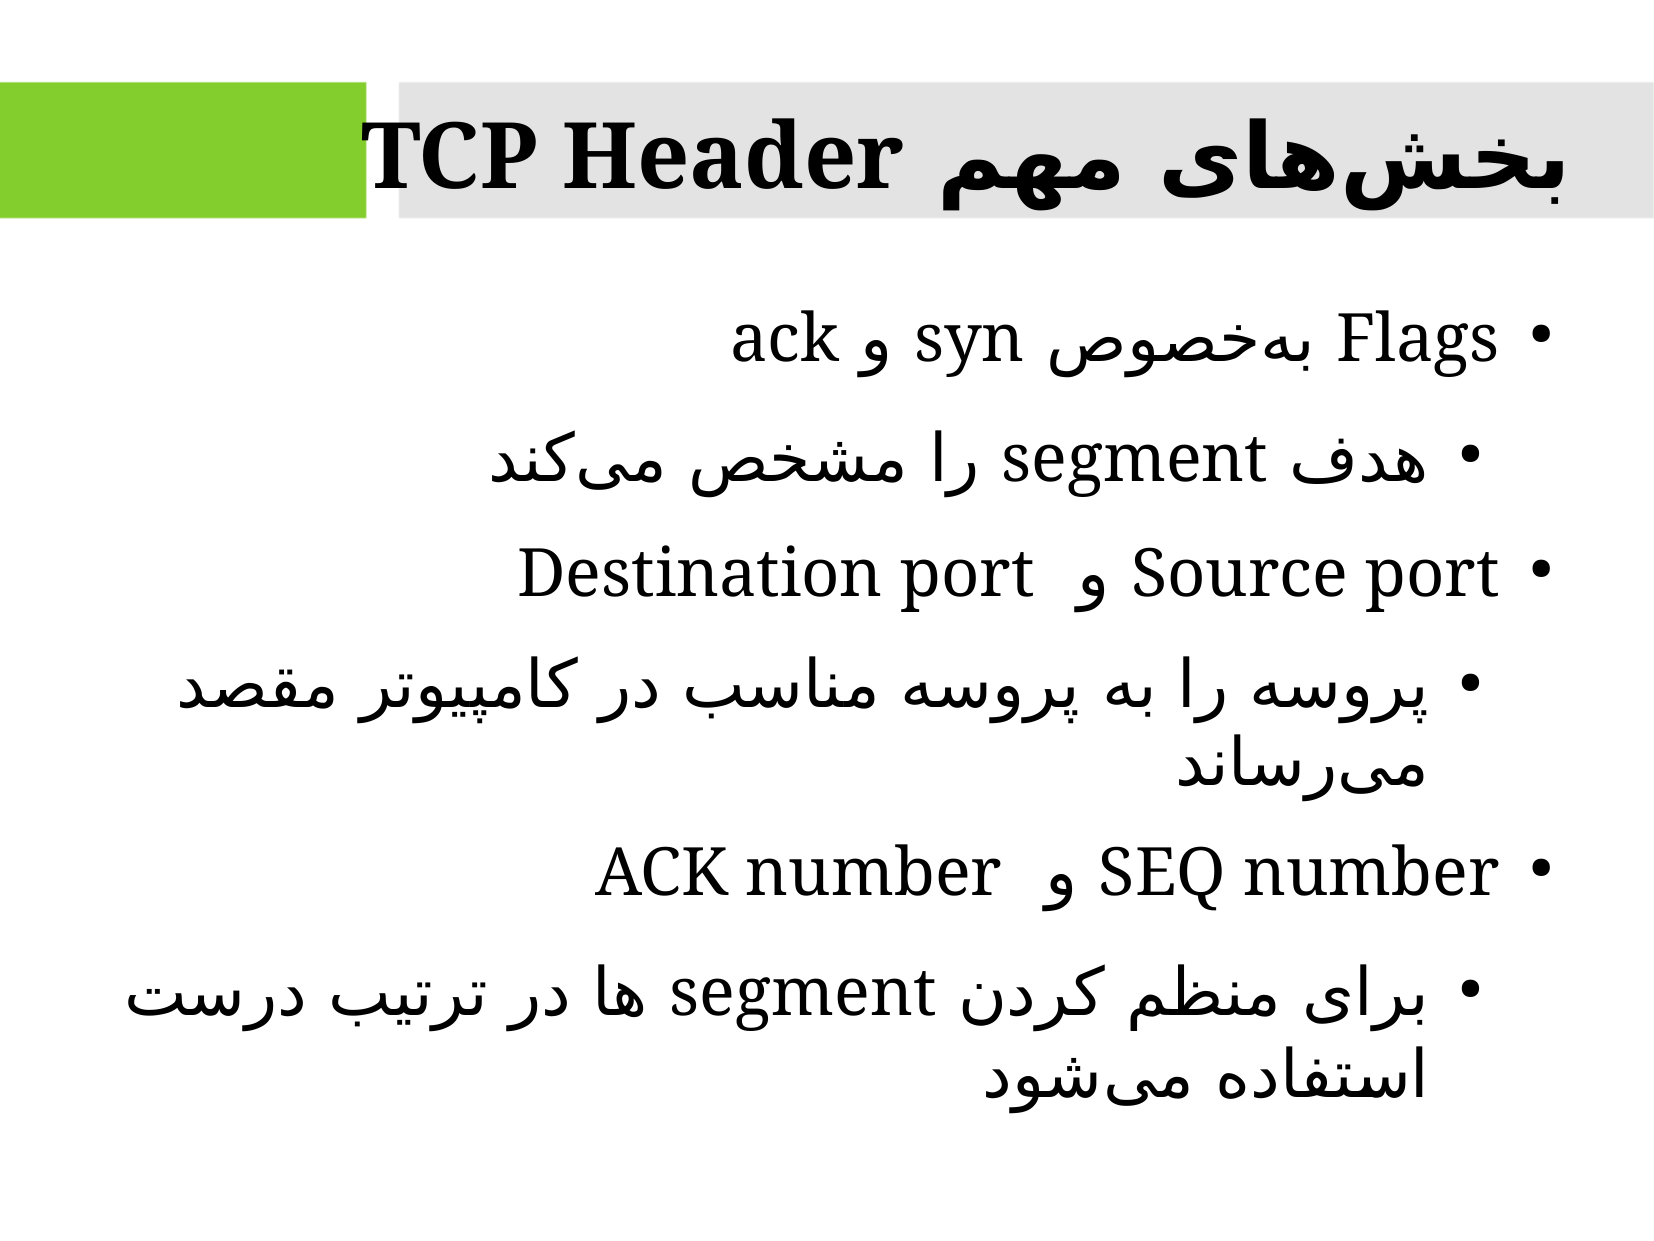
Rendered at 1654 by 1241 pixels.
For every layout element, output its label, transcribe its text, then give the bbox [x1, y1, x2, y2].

title بخش‌های مهم TCP Header [82, 49, 1571, 257]
list Flags به‌خصوص syn و ack هدف segment را مشخص می‌کند Source port و Destination port پروسه را به‌ پروسه مناسب در کامپیوتر مقصد می‌رساند SEQ number و ACK number برای منظم کردن segment ها در ترتیب درست استفاده می‌شود [82, 290, 1571, 1182]
picture [0, 0, 1654, 1241]
